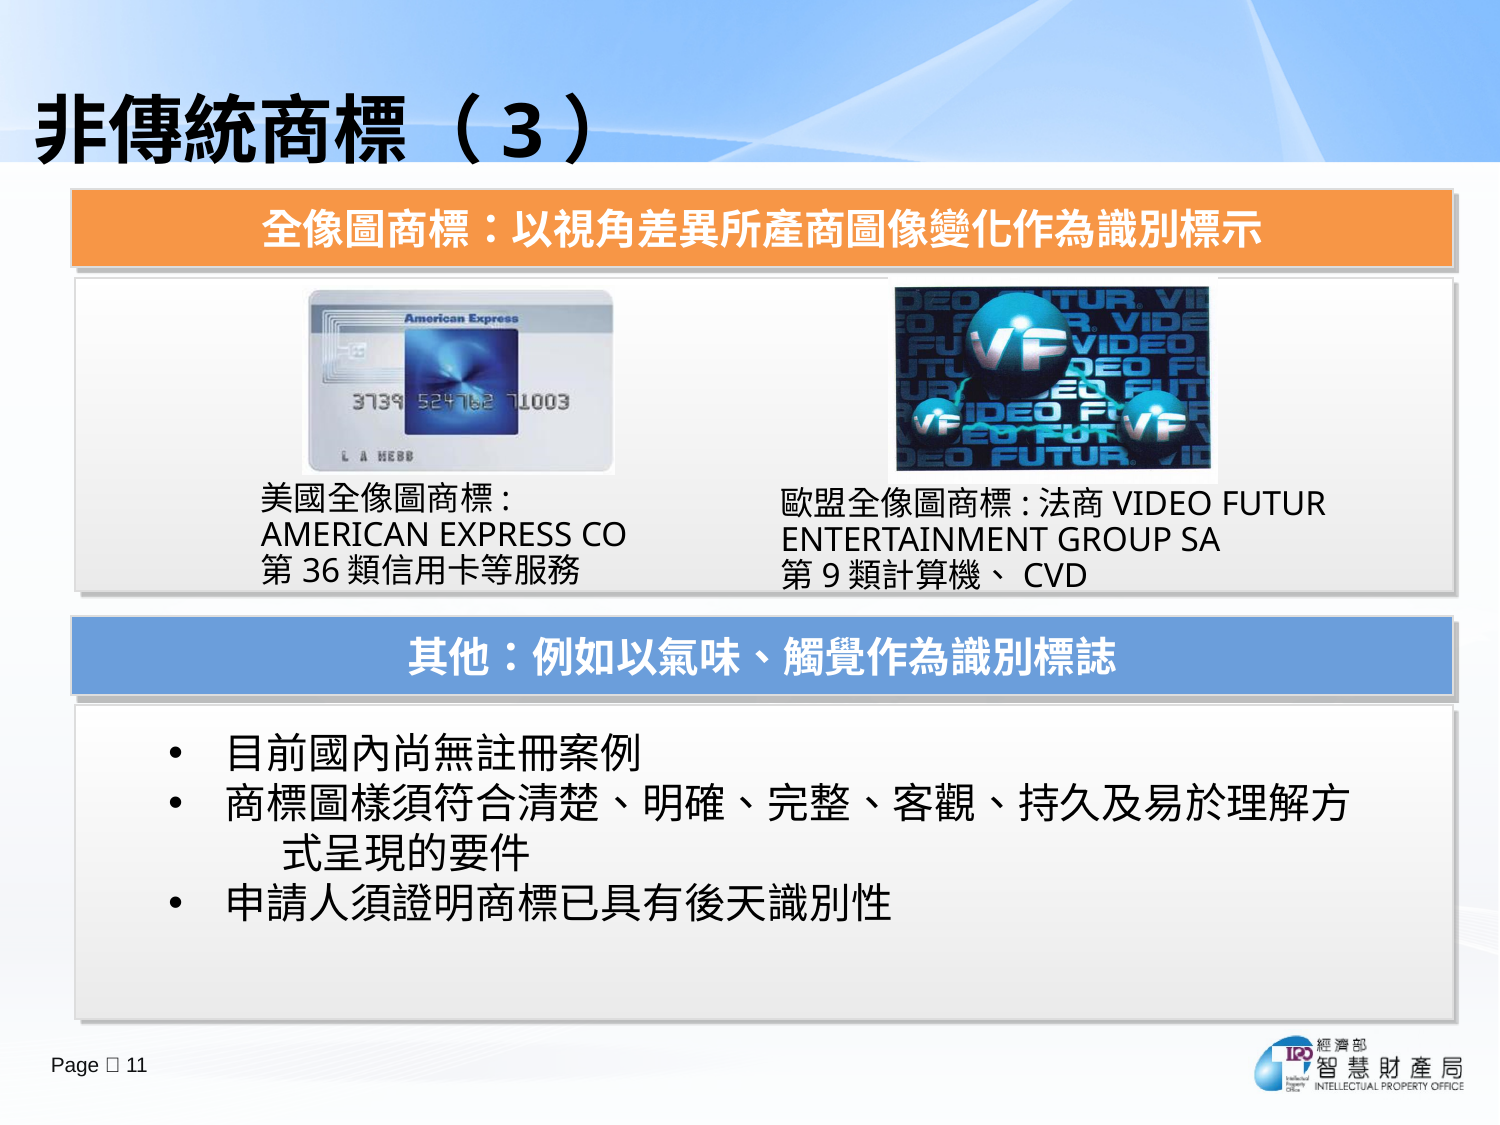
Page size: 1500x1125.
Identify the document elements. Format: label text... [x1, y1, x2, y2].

text_box [75, 278, 888, 591]
text_box 目前國內尚無註冊案例 商標圖樣須符合清楚、明確、完整、客觀、持久及易於理解方式呈現的要件 申請人須證明商標已具有後天識別性 [153, 719, 1405, 937]
text_box [1218, 278, 1453, 591]
text_box [75, 705, 1453, 1019]
text_box 歐盟全像圖商標:法商VIDEO FUTUR ENTERTAINMENT GROUP SA 第9類計算機、CVD [765, 479, 1382, 604]
title 非傳統商標（3） [33, 8, 1147, 133]
text_box 全像圖商標：以視角差異所產商圖像變化作為識別標示 [71, 189, 1453, 267]
text_box 其他：例如以氣味、觸覺作為識別標誌 [71, 616, 1453, 695]
picture [302, 285, 615, 474]
text_box 美國全像圖商標: AMERICAN EXPRESS CO 第36類信用卡等服務 [245, 474, 672, 603]
picture [888, 277, 1218, 479]
